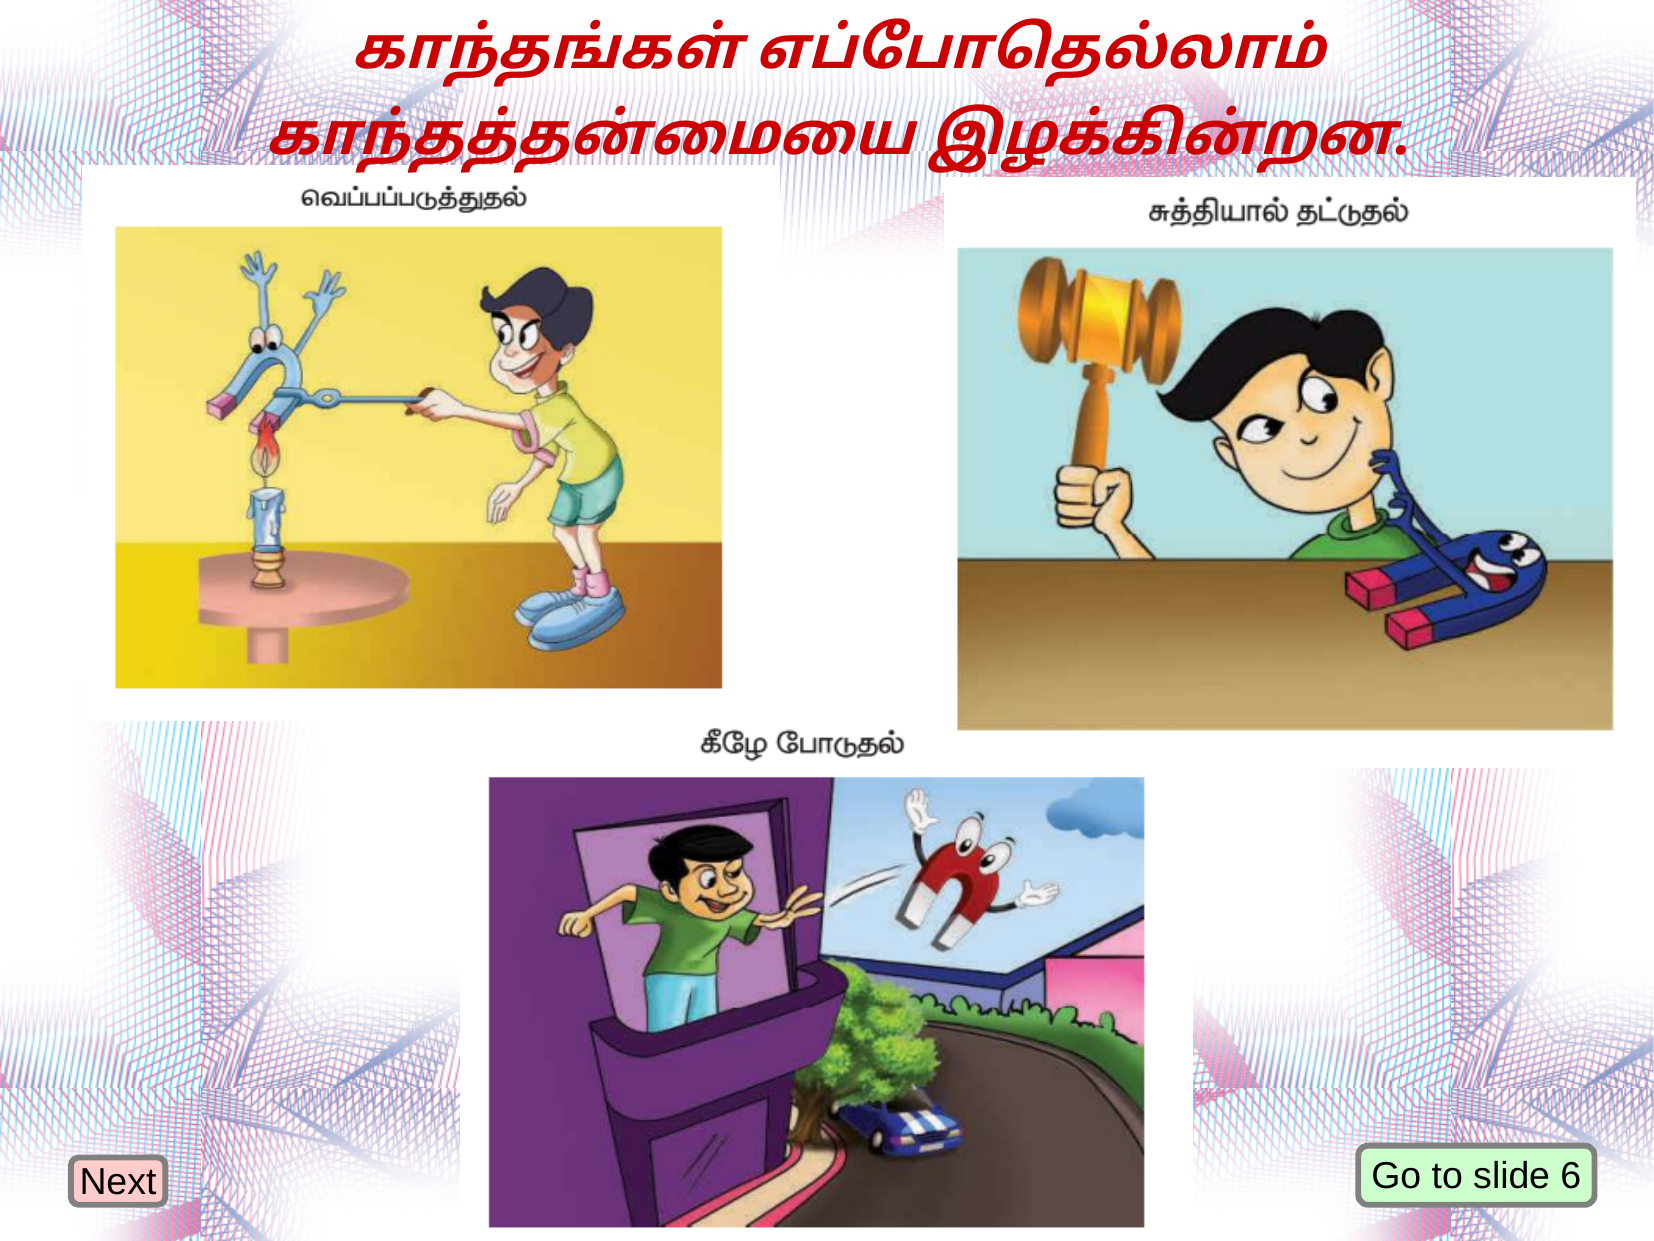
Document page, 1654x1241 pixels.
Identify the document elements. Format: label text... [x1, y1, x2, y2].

title காந்தங்கள் எப்போதெல்லாம் காந்தத்தன்மையை இழக்கின்றன. [94, 0, 1583, 201]
picture [0, 0, 1654, 1241]
text_box Next [70, 1157, 166, 1205]
text_box Go to slide 6 [1358, 1145, 1595, 1205]
